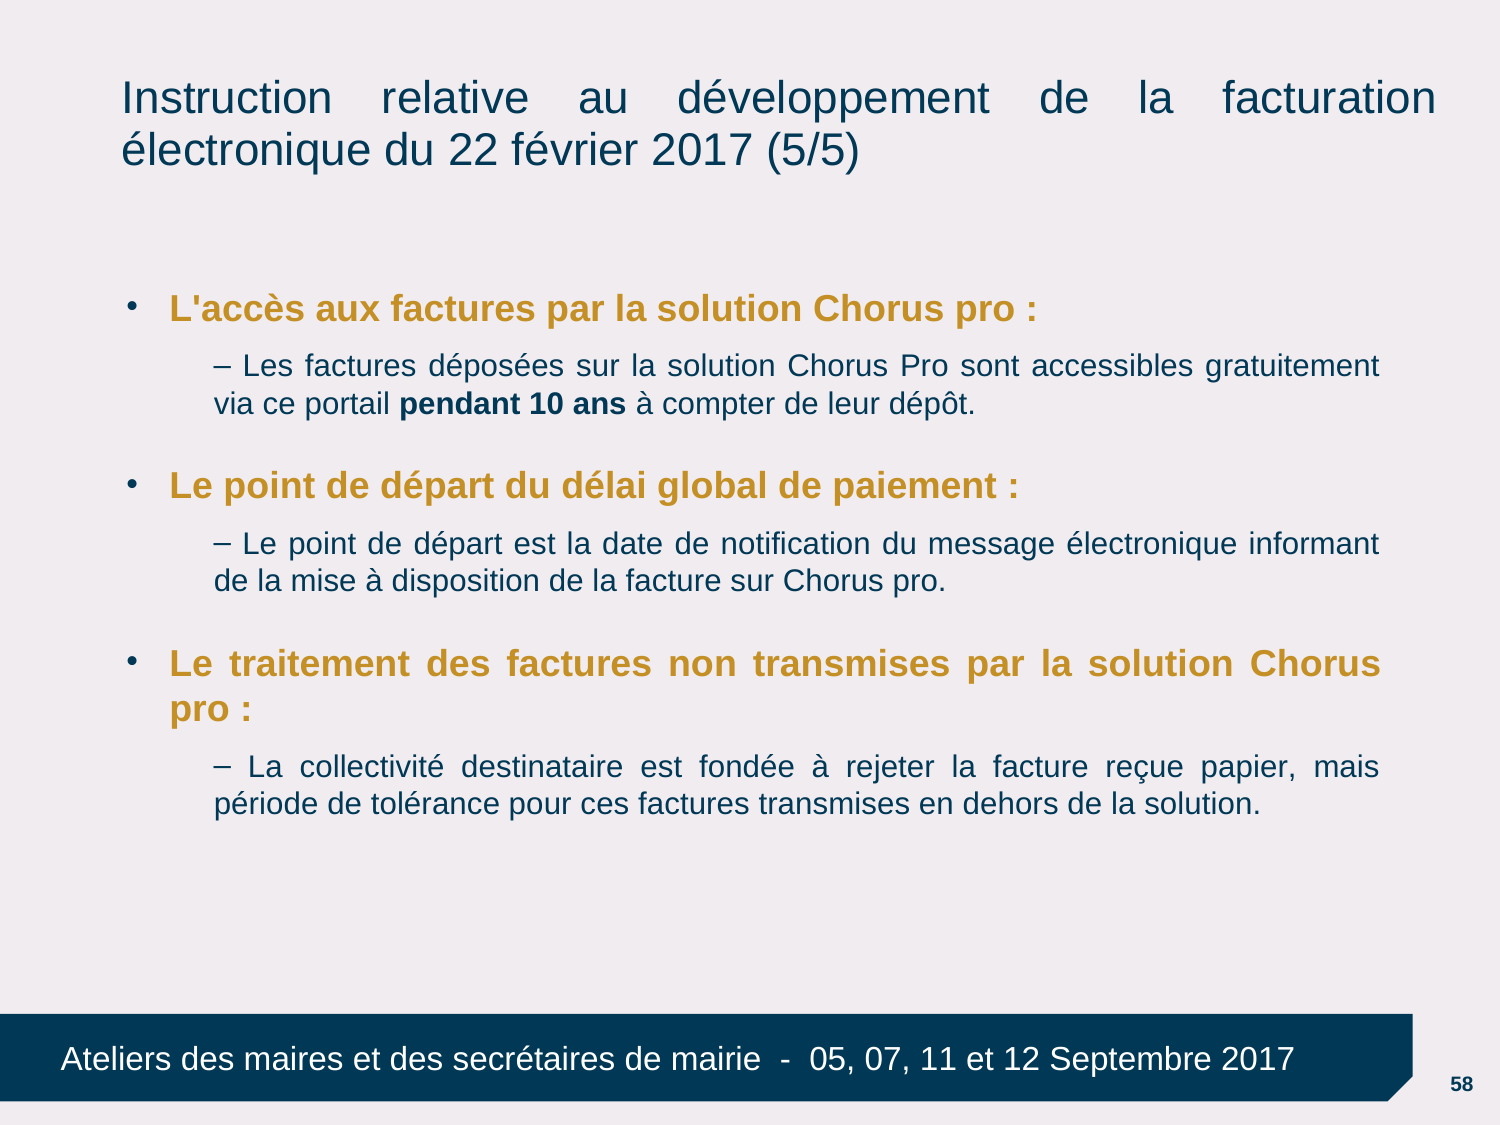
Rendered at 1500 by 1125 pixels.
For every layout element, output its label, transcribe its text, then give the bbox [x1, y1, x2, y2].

list L'accès aux factures par la solution Chorus pro : Les factures déposées sur la solution Chorus Pro sont accessibles gratuitement via ce portail pendant 10 ans à compter de leur dépôt. Le point de départ du délai global de paiement : Le point de départ est la date de notification du message électronique informant de la mise à disposition de la facture sur Chorus pro. Le traitement des factures non transmises par la solution Chorus pro : La collectivité destinataire est fondée à rejeter la facture reçue papier, mais période de tolérance pour ces factures transmises en dehors de la solution. [125, 283, 1382, 916]
title Instruction relative au développement de la facturation électronique du 22 février 2017 (5/5) [121, 68, 1438, 180]
